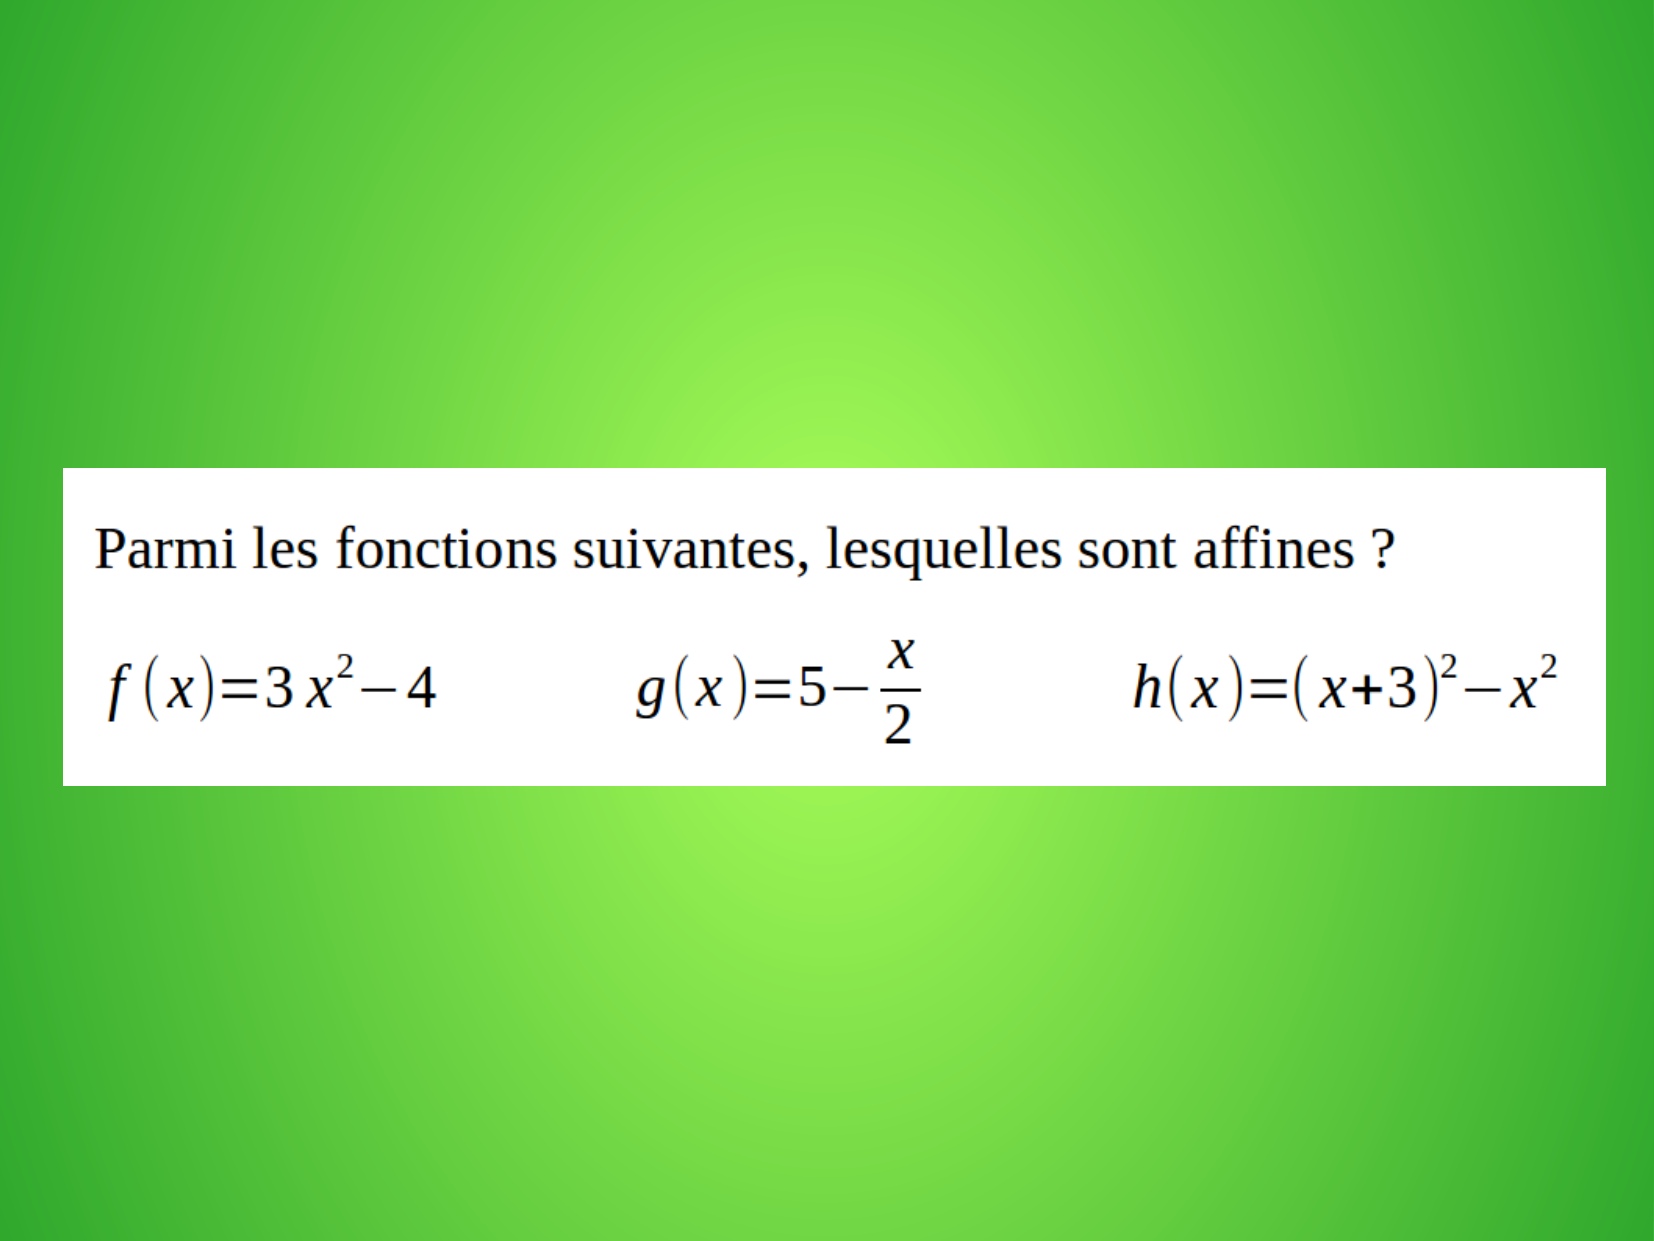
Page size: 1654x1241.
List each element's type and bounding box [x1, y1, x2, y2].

picture [63, 468, 1606, 786]
